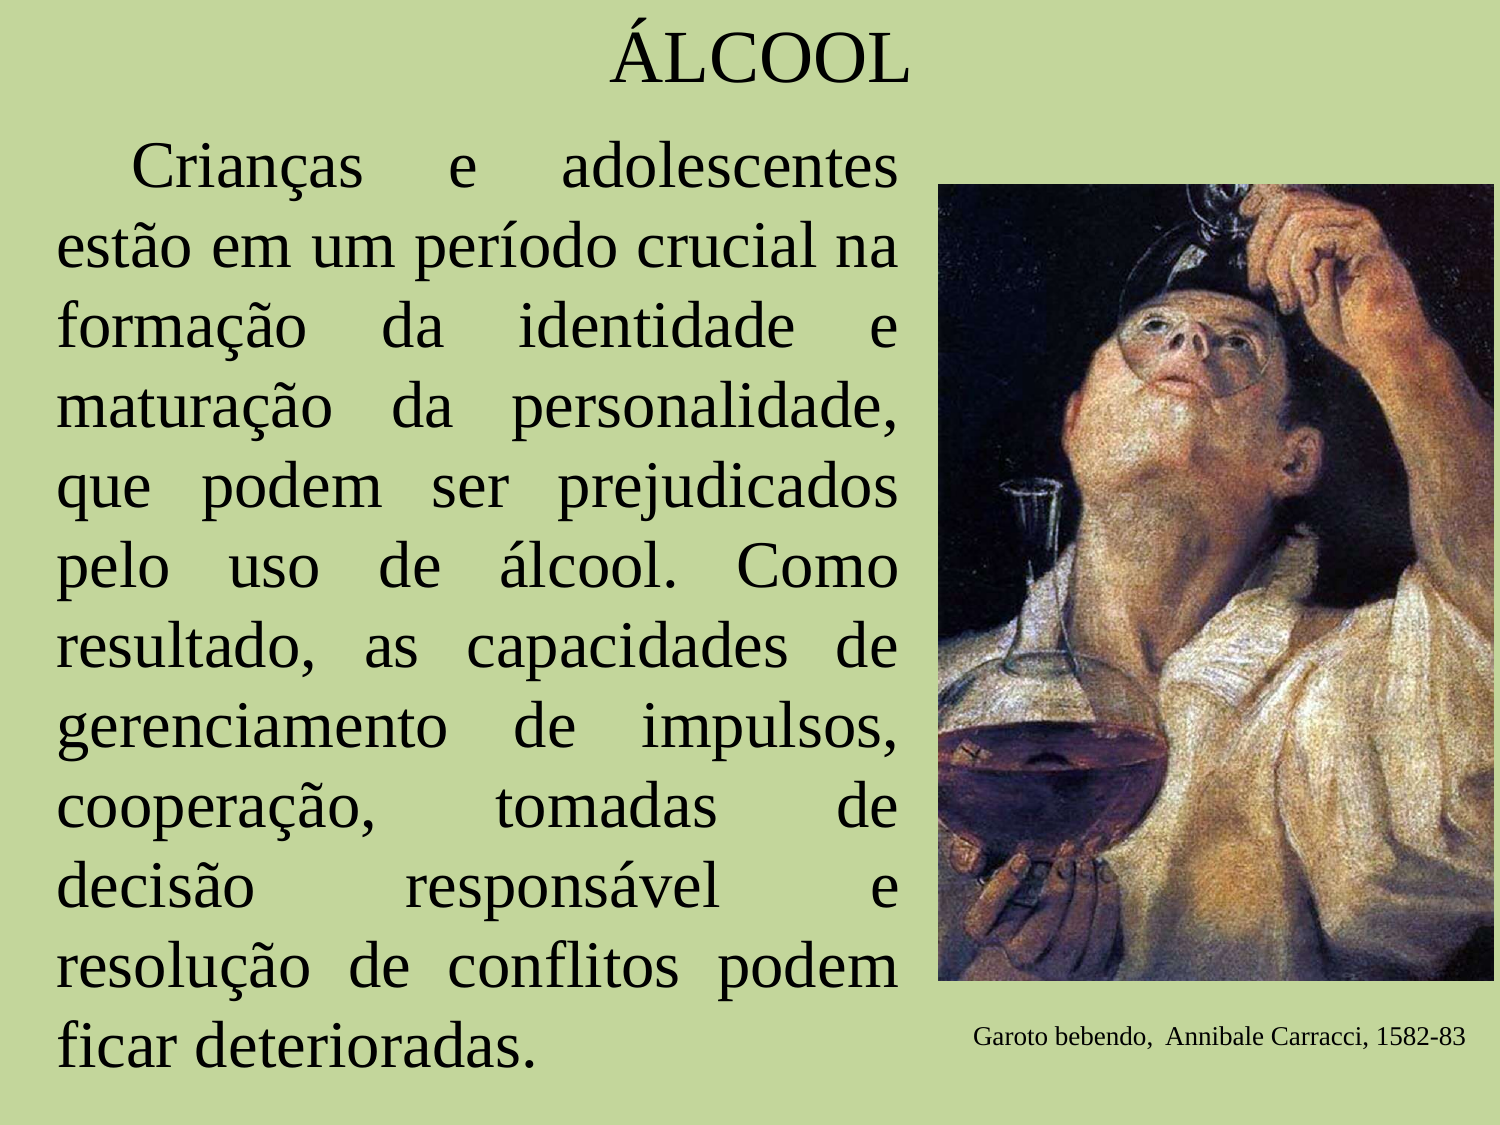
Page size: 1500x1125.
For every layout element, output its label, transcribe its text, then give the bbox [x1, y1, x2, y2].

picture [938, 184, 1494, 981]
text_box ÁLCOOL [53, 0, 1471, 105]
text_box Crianças e adolescentes estão em um período crucial na formação da identidade e maturação da personalidade, que podem ser prejudicados pelo uso de álcool. Como resultado, as capacidades de gerenciamento de impulsos, cooperação, tomadas de decisão responsável e resolução de conflitos podem ficar deterioradas. [41, 113, 916, 1088]
text_box Garoto bebendo, Annibale Carracci, 1582-83 [938, 1011, 1500, 1059]
